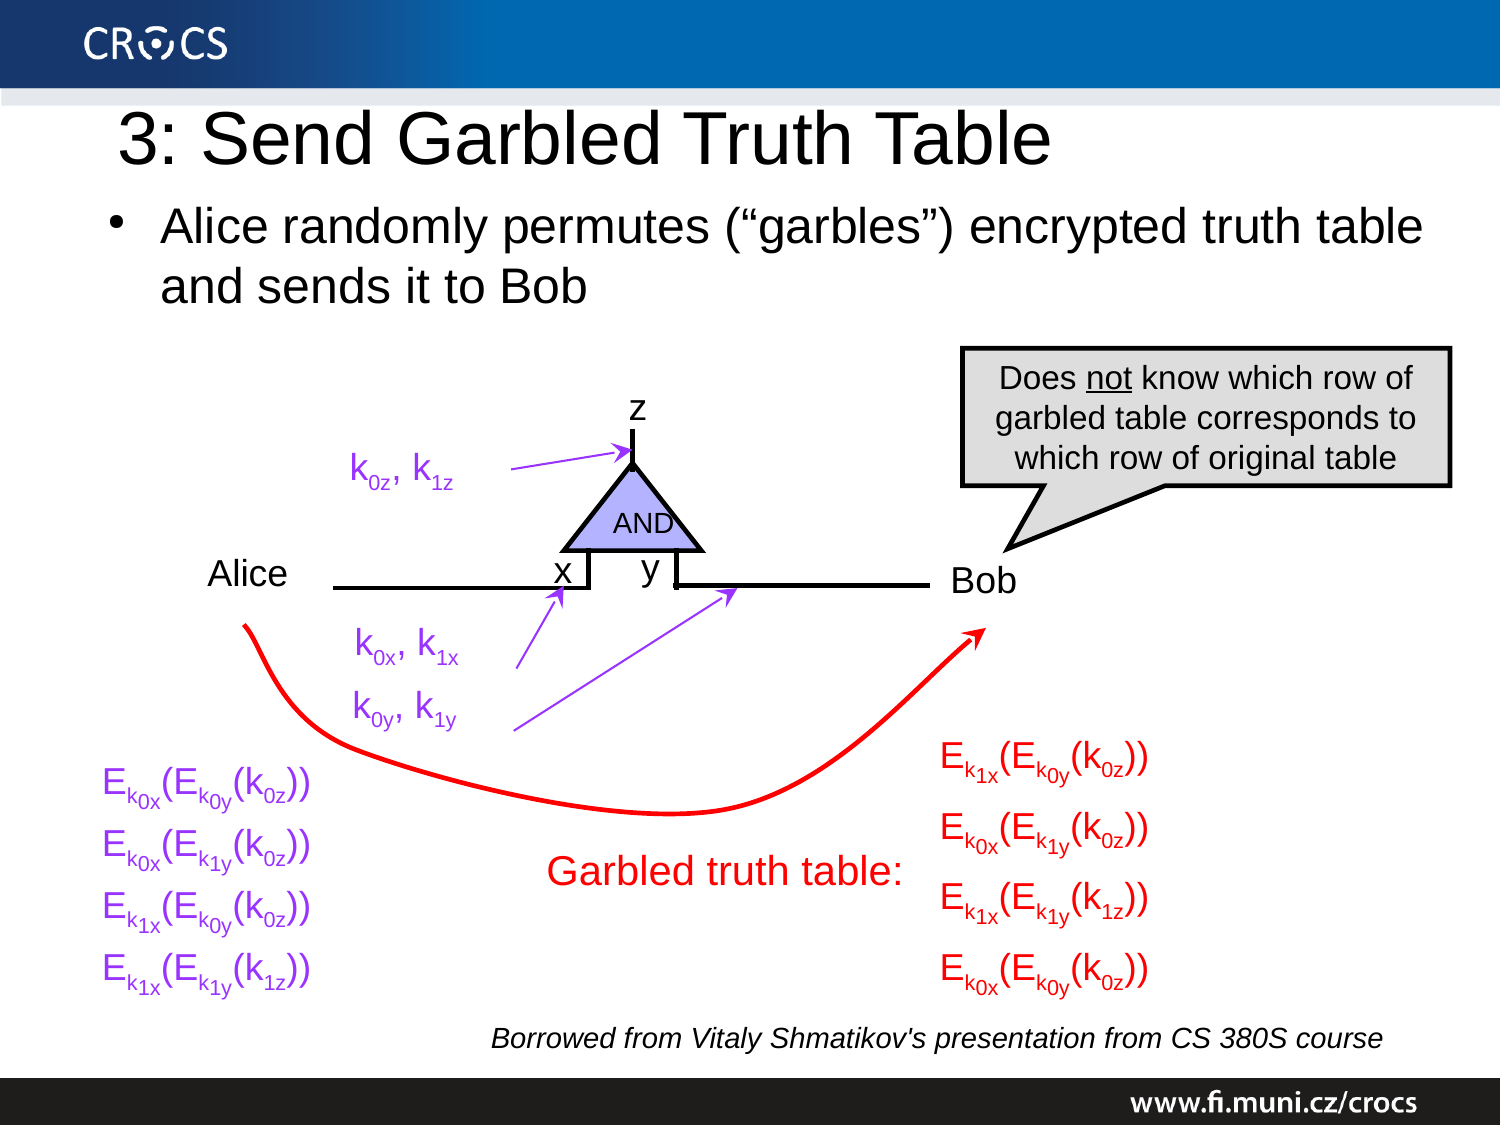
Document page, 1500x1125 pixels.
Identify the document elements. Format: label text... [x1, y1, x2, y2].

text_box Ek0x(Ek0y(k0z)) [924, 938, 1165, 1008]
text_box Ek1x(Ek1y(k1z)) [924, 864, 1165, 938]
text_box Ek1x(Ek0y(k0z)) [924, 723, 1165, 796]
text_box z [613, 375, 663, 437]
text_box Ek1x(Ek0y(k0z)) [87, 873, 327, 935]
text_box Ek0x(Ek0y(k0z)) [87, 749, 327, 811]
text_box Ek1x(Ek1y(k1z)) [87, 935, 327, 1008]
text_box Bob [935, 548, 1032, 609]
text_box Ek0x(Ek1y(k0z)) [924, 796, 1165, 864]
text_box k0z, k1z [334, 435, 470, 503]
text_box k0y, k1y [337, 673, 472, 740]
list Alice randomly permutes (“garbles”) encrypted truth table and sends it to Bob [74, 185, 1450, 1011]
text_box k0x, k1x [339, 610, 474, 678]
title 3: Send Garbled Truth Table [66, 37, 1450, 188]
text_box x [538, 590, 555, 599]
text_box x [538, 537, 588, 586]
text_box Ek0x(Ek1y(k0z)) [87, 811, 327, 873]
text_box Borrowed from Vitaly Shmatikov's presentation from CS 380S course [476, 1012, 1500, 1063]
text_box Does not know which row of garbled table corresponds to which row of original table [962, 348, 1450, 549]
text_box y [626, 535, 675, 597]
text_box x [564, 590, 588, 599]
text_box AND [574, 466, 702, 551]
text_box Garbled truth table: [531, 835, 919, 902]
text_box Alice [192, 541, 304, 602]
picture [0, 0, 1500, 1125]
